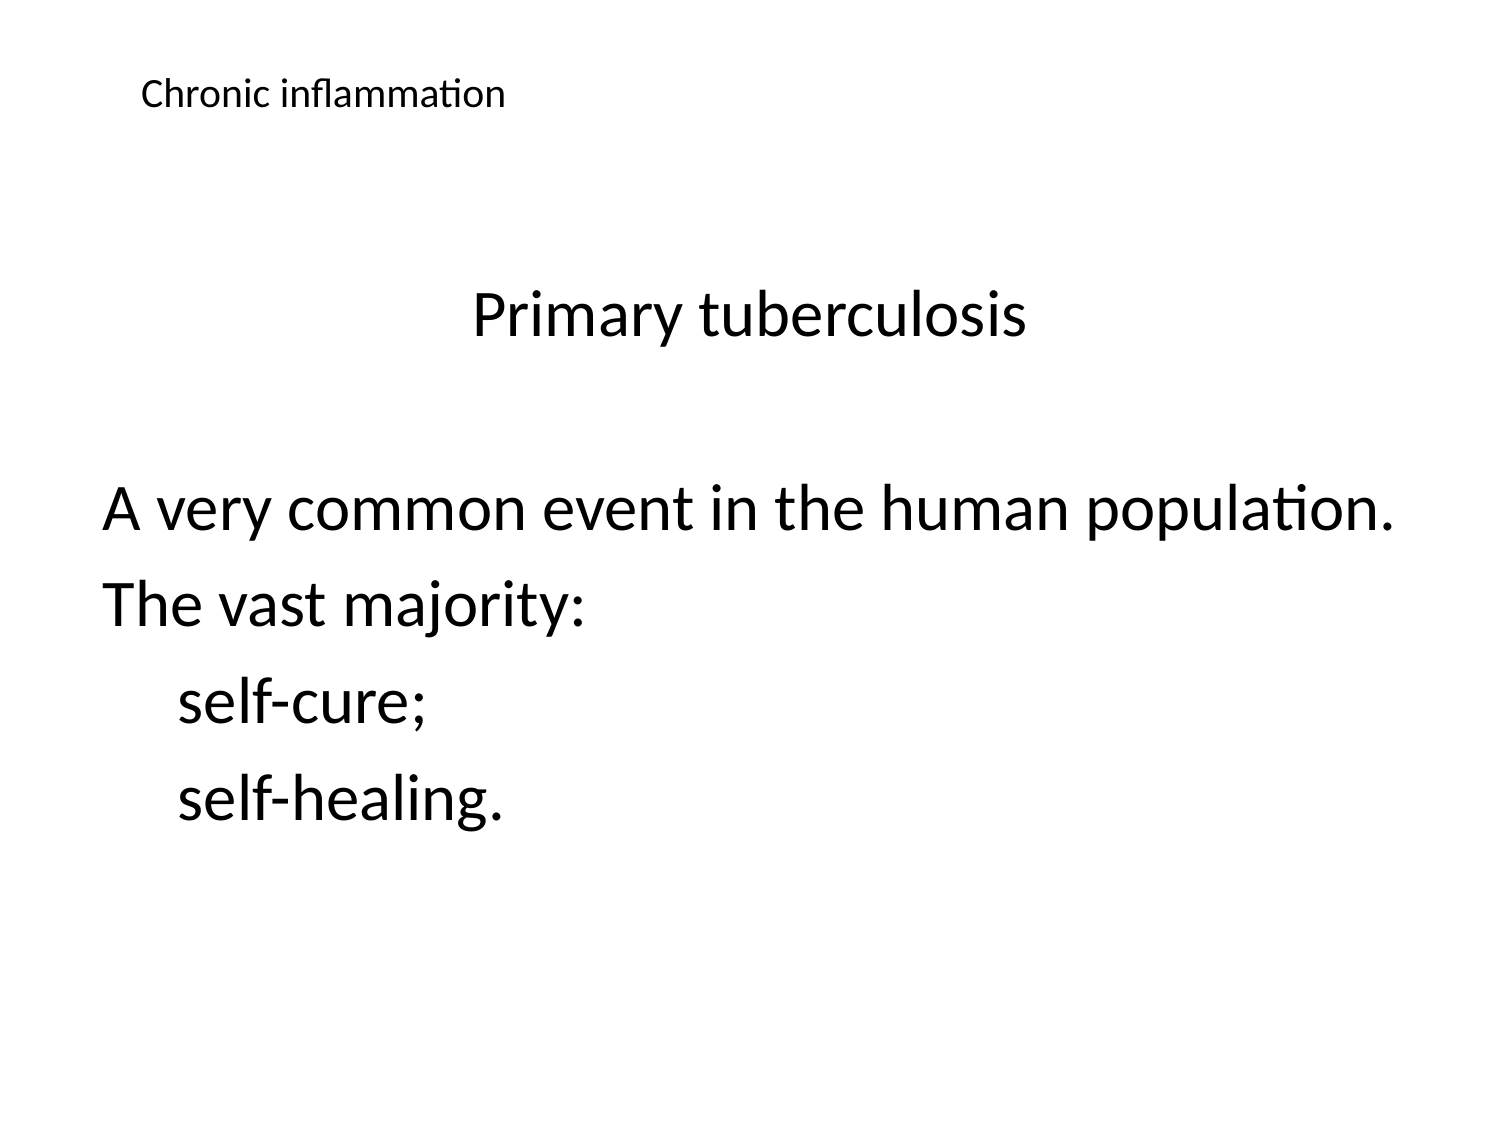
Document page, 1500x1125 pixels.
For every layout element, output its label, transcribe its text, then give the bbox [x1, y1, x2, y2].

list Primary tuberculosis A very common event in the human population. The vast majority: self-cure; self-healing. [75, 262, 1426, 1005]
title Chronic inflammation [75, 45, 573, 138]
